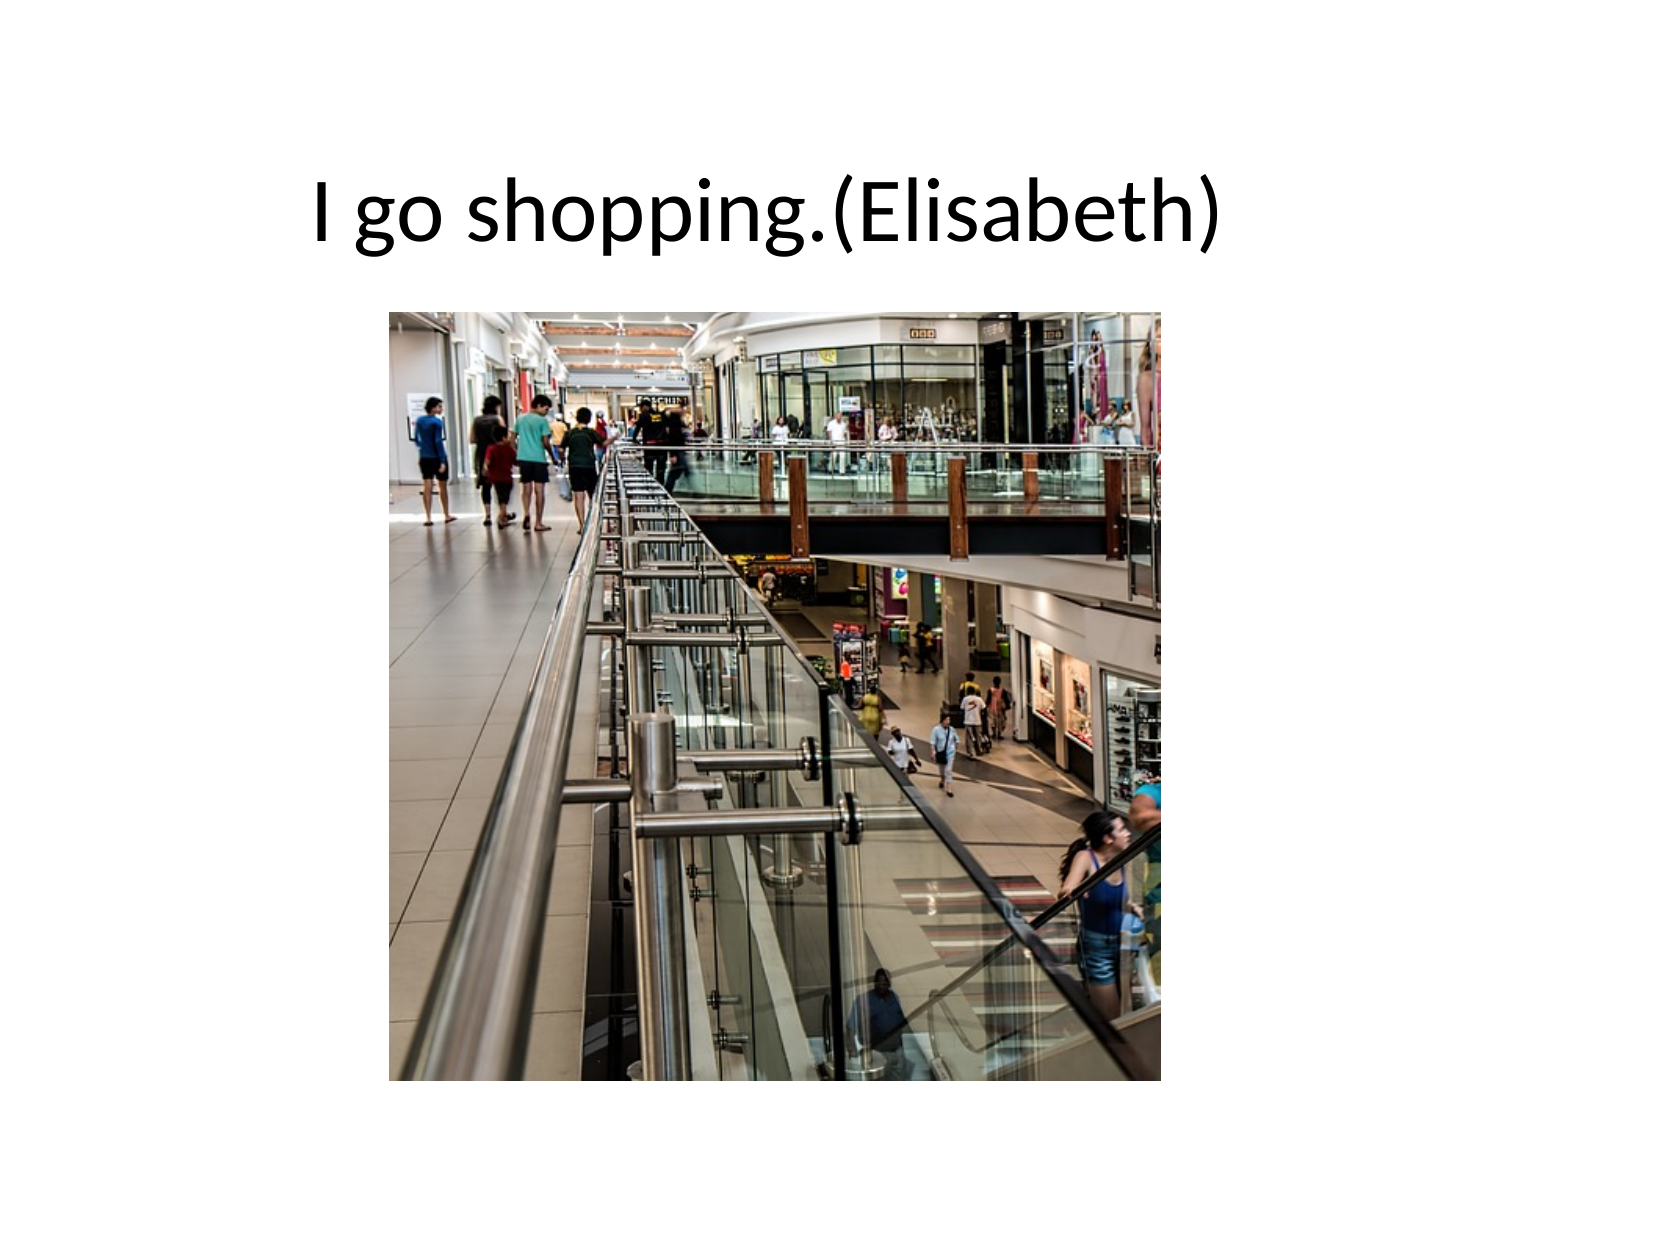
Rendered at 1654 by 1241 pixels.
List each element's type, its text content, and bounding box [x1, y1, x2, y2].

text_box I go shopping.(Elisabeth) [295, 142, 1571, 269]
picture [389, 312, 1161, 1081]
